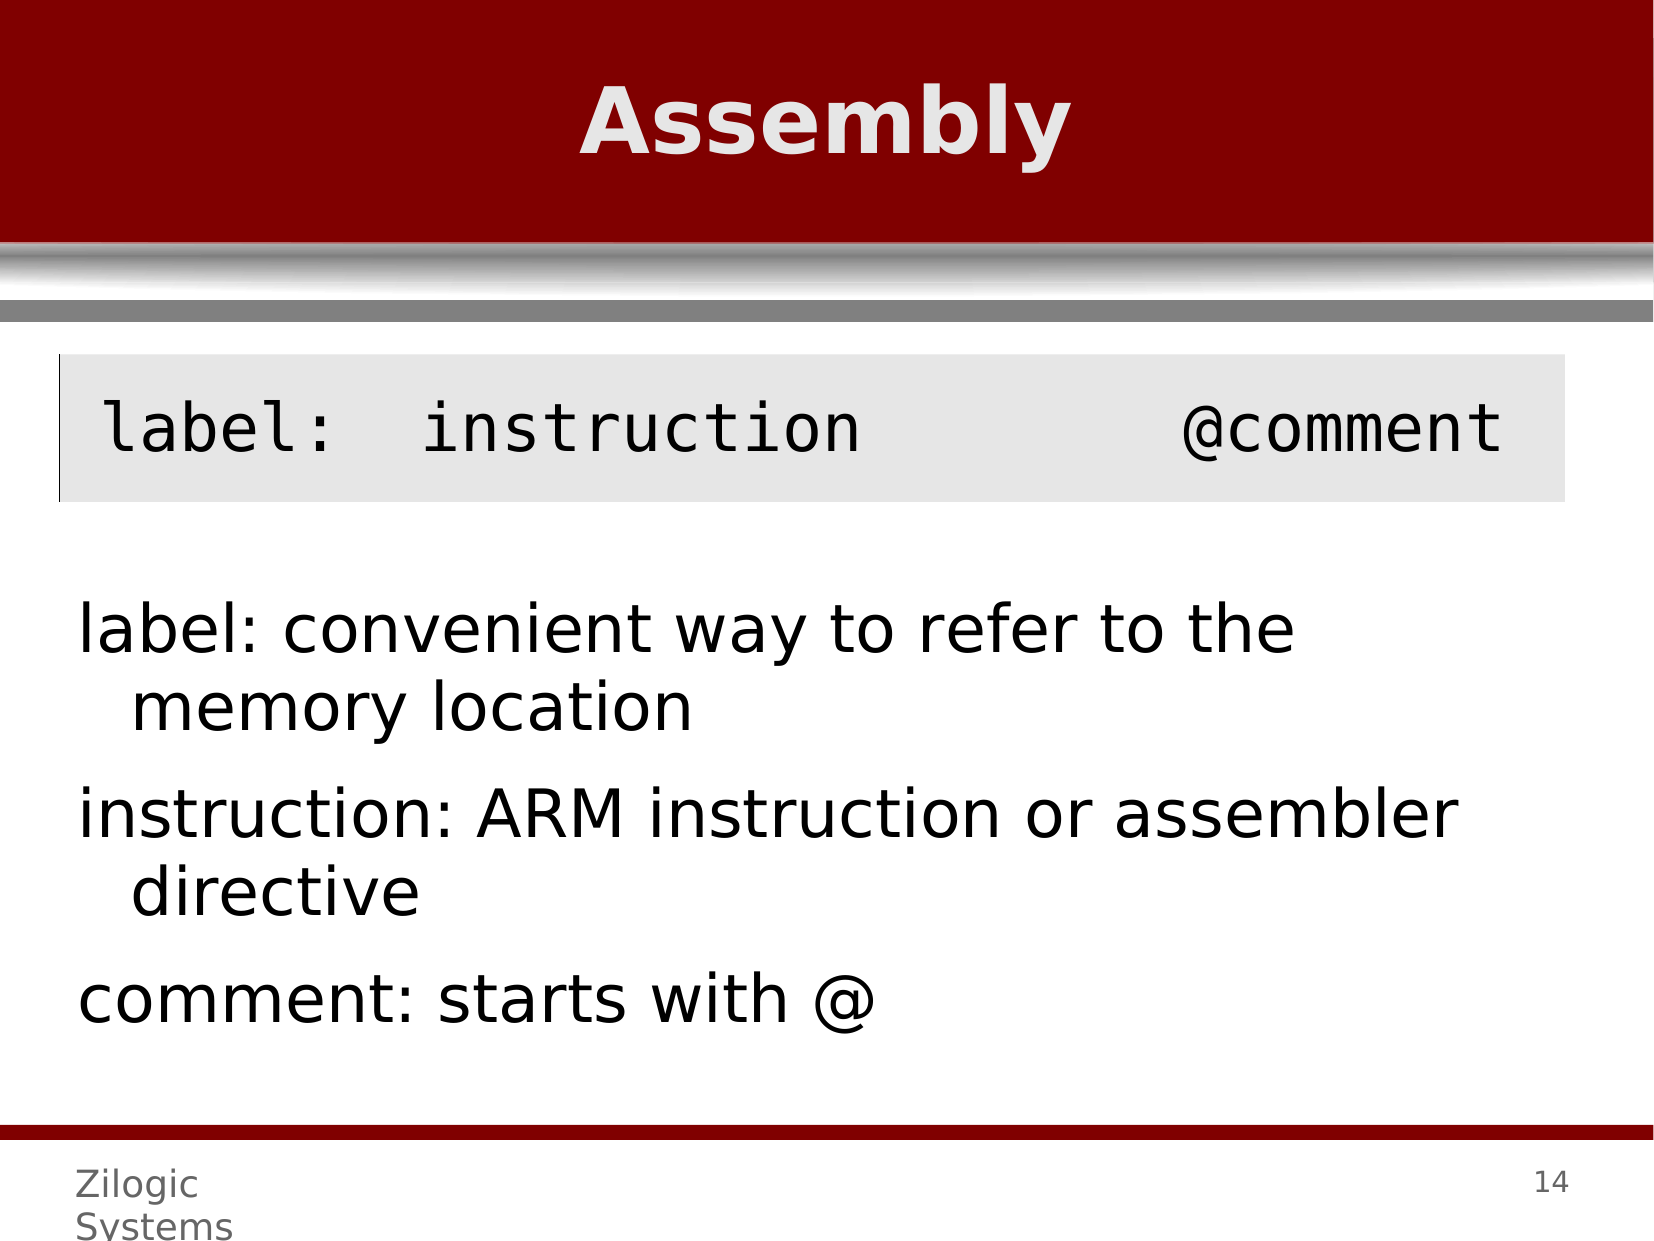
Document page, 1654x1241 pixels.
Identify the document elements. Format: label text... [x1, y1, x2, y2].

title Assembly [82, 18, 1571, 226]
text_box label: instruction @comment [60, 354, 1565, 502]
list label: convenient way to refer to the memory location instruction: ARM instruction or assembler directive comment: starts with @ [60, 590, 1572, 1094]
